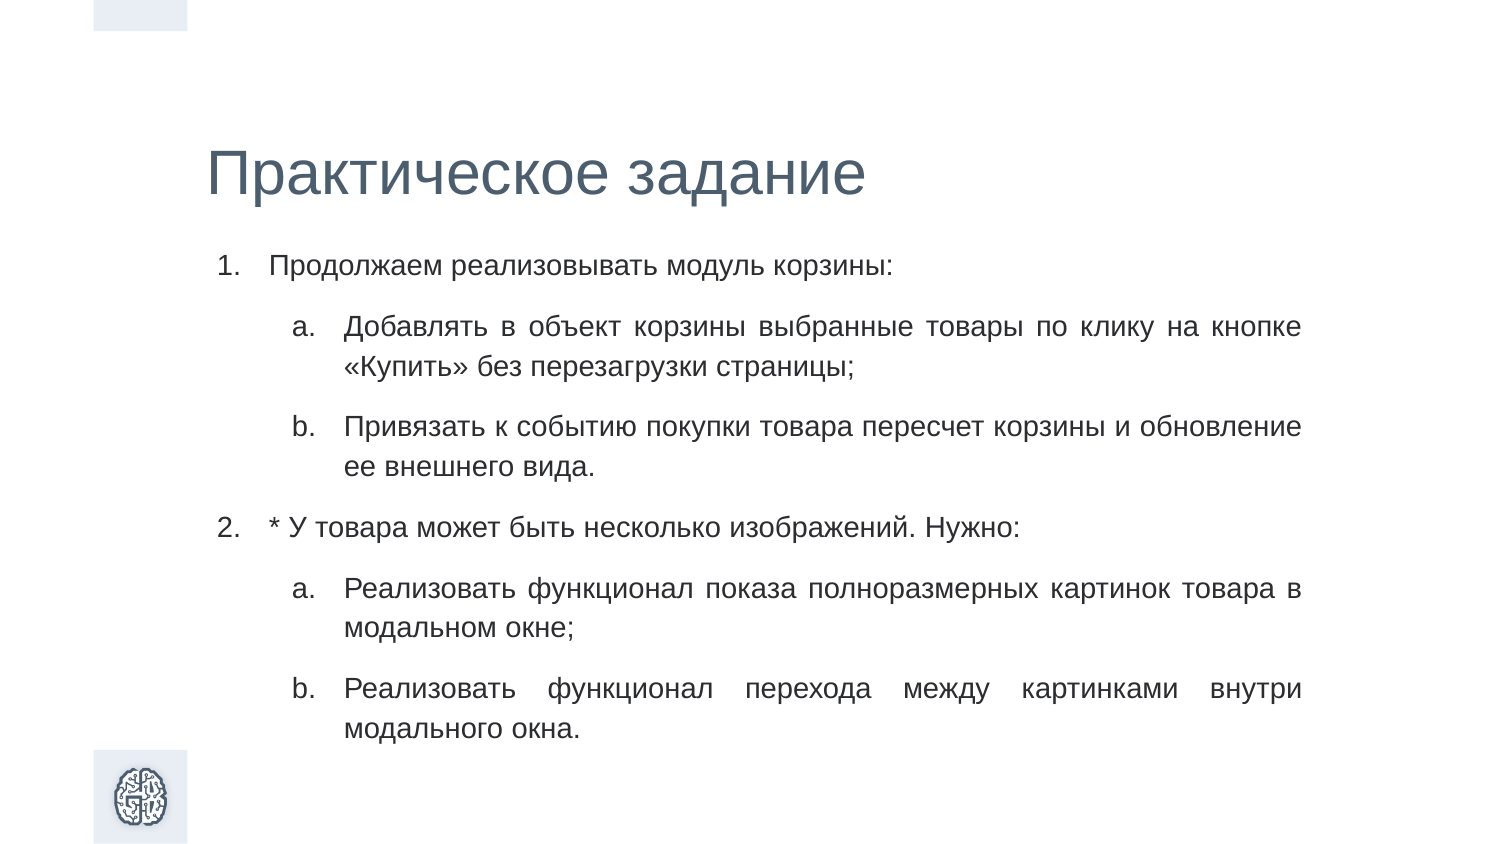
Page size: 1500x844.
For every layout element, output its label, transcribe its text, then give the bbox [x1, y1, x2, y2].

text_box Продолжаем реализовывать модуль корзины: Добавлять в объект корзины выбранные товары по клику на кнопке «Купить» без перезагрузки страницы; Привязать к событию покупки товара пересчет корзины и обновление ее внешнего вида. * У товара может быть несколько изображений. Нужно: Реализовать функционал показа полноразмерных картинок товара в модальном окне; Реализовать функционал перехода между картинками внутри модального окна. [186, 318, 1311, 668]
title Практическое задание [186, 94, 1311, 244]
picture [106, 760, 175, 834]
